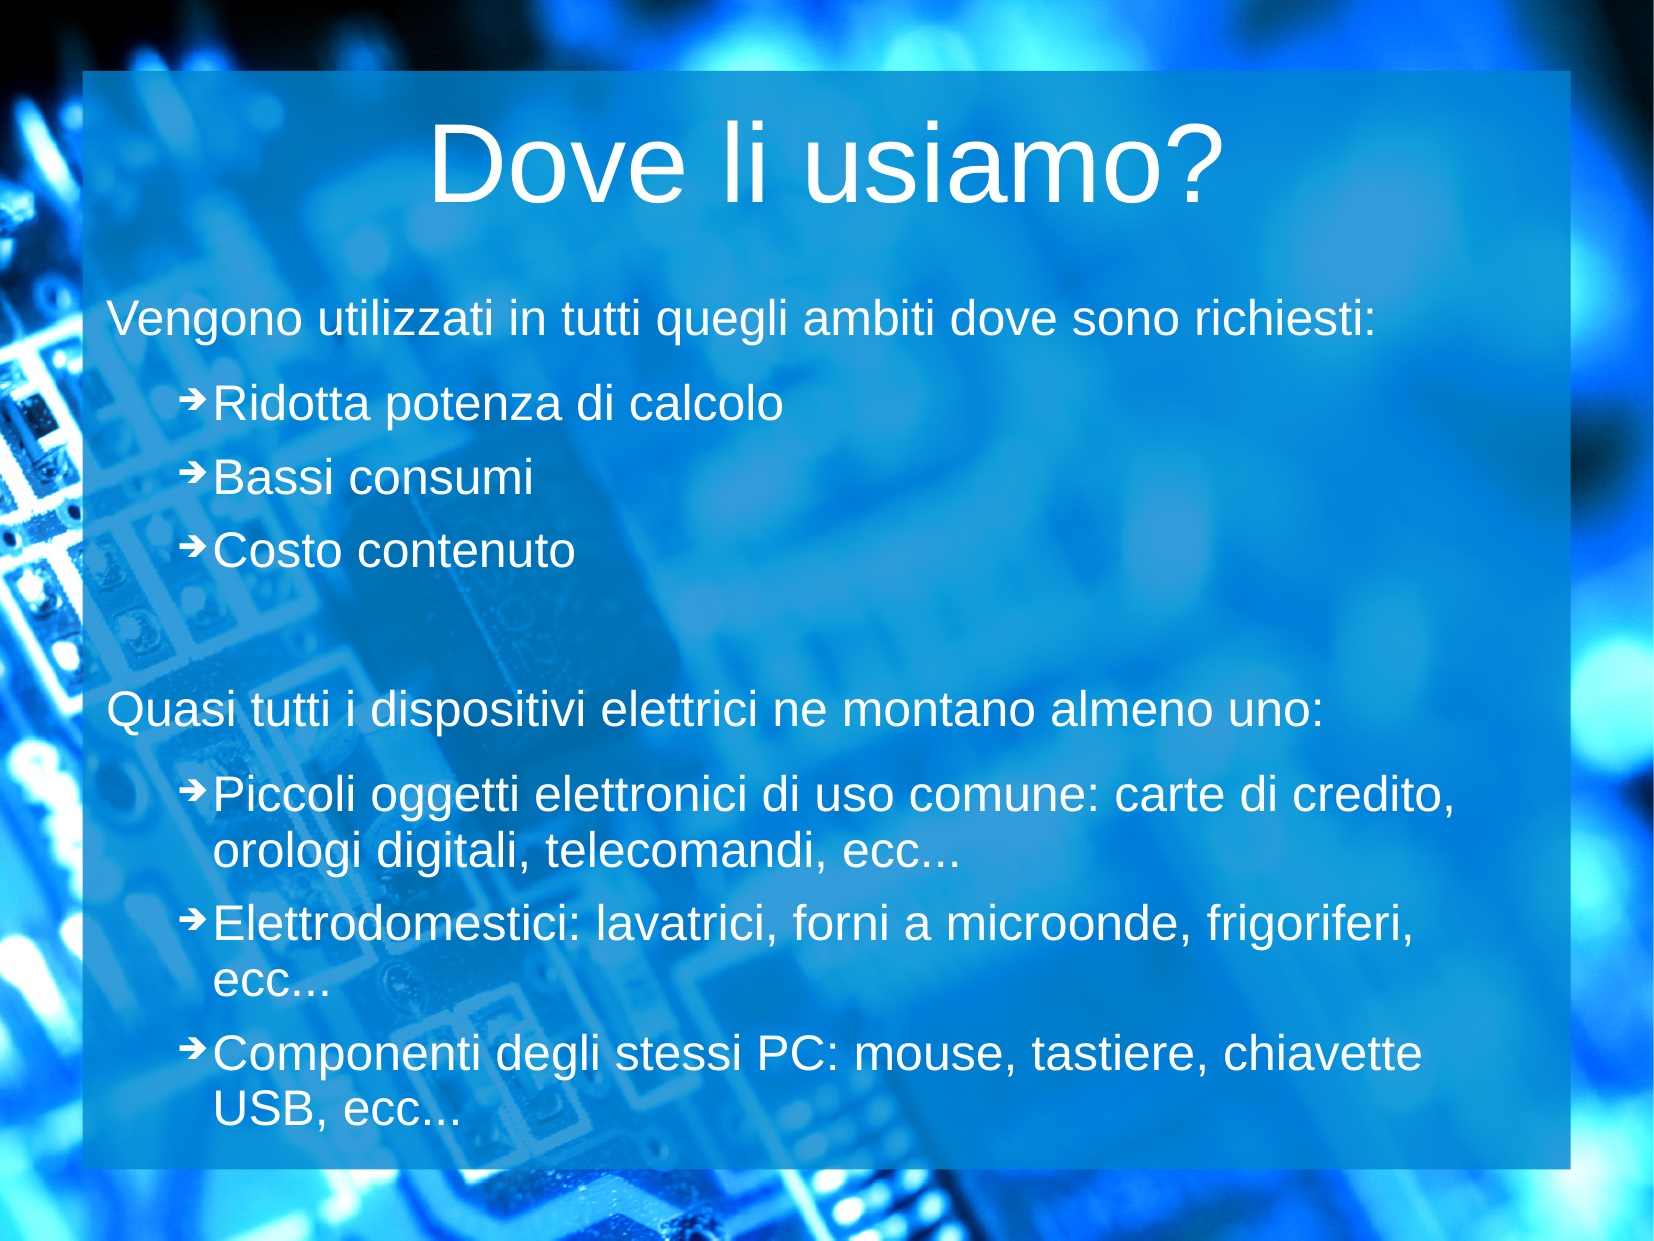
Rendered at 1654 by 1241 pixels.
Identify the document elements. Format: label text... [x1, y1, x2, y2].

picture [0, 0, 1654, 1241]
title Dove li usiamo? [82, 70, 1571, 257]
list Vengono utilizzati in tutti quegli ambiti dove sono richiesti: Ridotta potenza di calcolo Bassi consumi Costo contenuto Quasi tutti i dispositivi elettrici ne montano almeno uno: Piccoli oggetti elettronici di uso comune: carte di credito, orologi digitali, telecomandi, ecc... Elettrodomestici: lavatrici, forni a microonde, frigoriferi, ecc... Componenti degli stessi PC: mouse, tastiere, chiavette USB, ecc... [106, 290, 1548, 1146]
text_box [82, 257, 1571, 1170]
